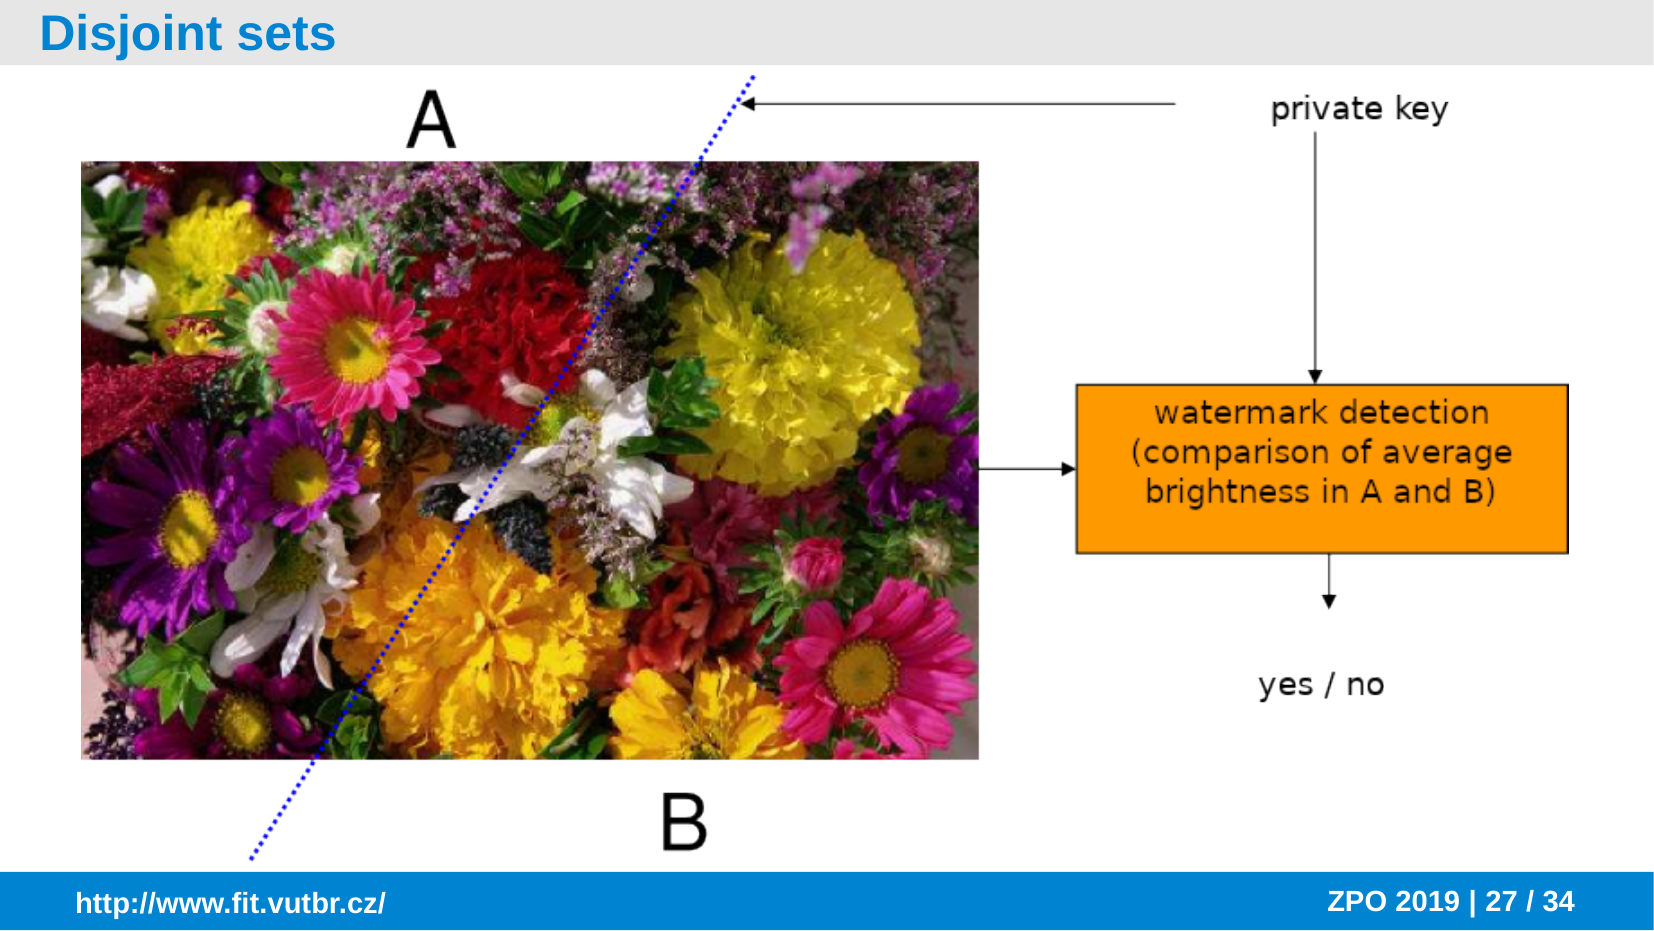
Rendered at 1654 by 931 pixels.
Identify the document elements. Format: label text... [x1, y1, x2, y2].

picture [81, 75, 1569, 863]
title Disjoint sets [39, 4, 1615, 61]
